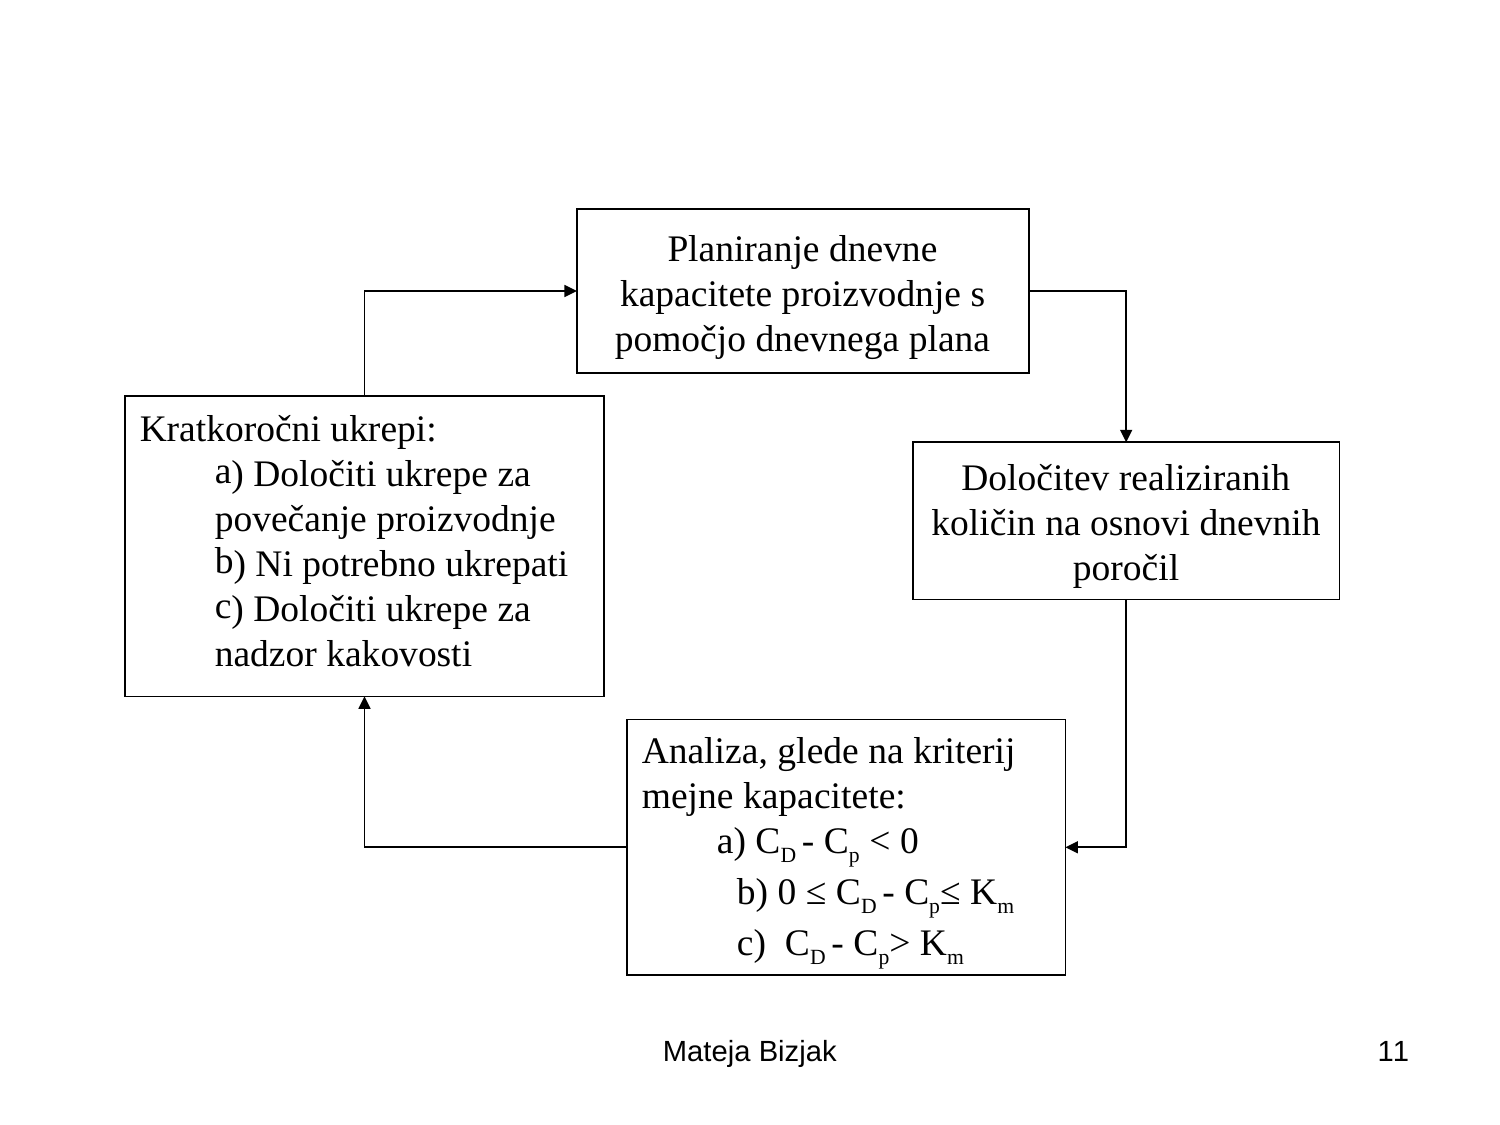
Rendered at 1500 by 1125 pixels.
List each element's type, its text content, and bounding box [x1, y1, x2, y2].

text_box Mateja Bizjak [512, 1024, 988, 1103]
text_box <number> [1074, 1024, 1426, 1103]
text_box Kratkoročni ukrepi: ) Določiti ukrepe za povečanje proizvodnje ) Ni potrebno ukrepati ) Določiti ukrepe za nadzor kakovosti [125, 396, 604, 697]
text_box Analiza, glede na kriterij mejne kapacitete: ) CD - Cp < 0 b) 0 ≤ CD - Cp≤ Km c) CD - Cp> Km [627, 719, 1066, 976]
text_box Planiranje dnevne kapacitete proizvodnje s pomočjo dnevnega plana [576, 209, 1029, 373]
text_box Določitev realiziranih količin na osnovi dnevnih poročil [912, 442, 1340, 600]
